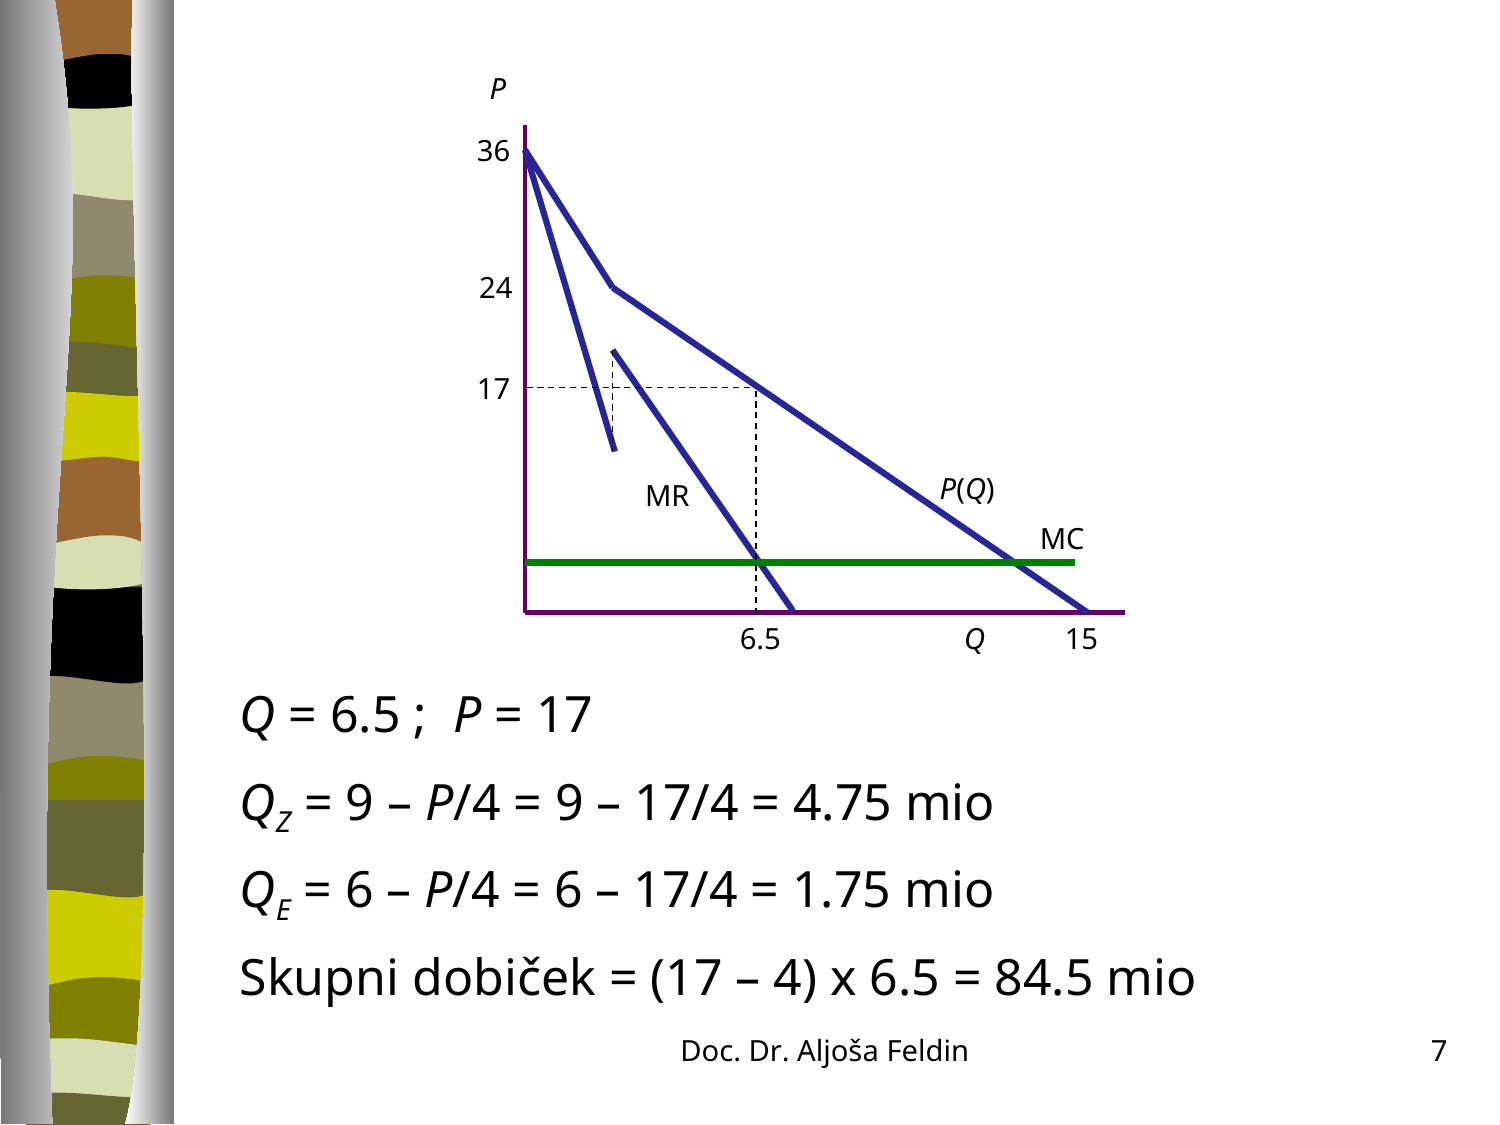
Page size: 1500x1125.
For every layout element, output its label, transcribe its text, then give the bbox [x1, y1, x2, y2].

text_box 15 [1050, 612, 1126, 663]
text_box P [474, 62, 588, 113]
text_box 17 [450, 362, 526, 413]
text_box MC [1024, 512, 1126, 563]
text_box Q = 6.5 ; P = 17 [224, 674, 1450, 751]
text_box 24 [452, 261, 528, 313]
text_box MR [630, 469, 718, 520]
text_box 36 [450, 124, 526, 176]
text_box Doc. Dr. Aljoša Feldin [587, 1024, 1063, 1100]
text_box QZ = 9 – P/4 = 9 – 17/4 = 4.75 mio [225, 762, 1288, 847]
text_box <number> [1149, 1024, 1463, 1100]
text_box QE = 6 – P/4 = 6 – 17/4 = 1.75 mio [225, 849, 1288, 934]
text_box 6.5 [725, 612, 801, 663]
text_box Skupni dobiček = (17 – 4) x 6.5 = 84.5 mio [224, 937, 1388, 1013]
text_box Q [862, 612, 1001, 663]
text_box P(Q) [924, 462, 1113, 513]
